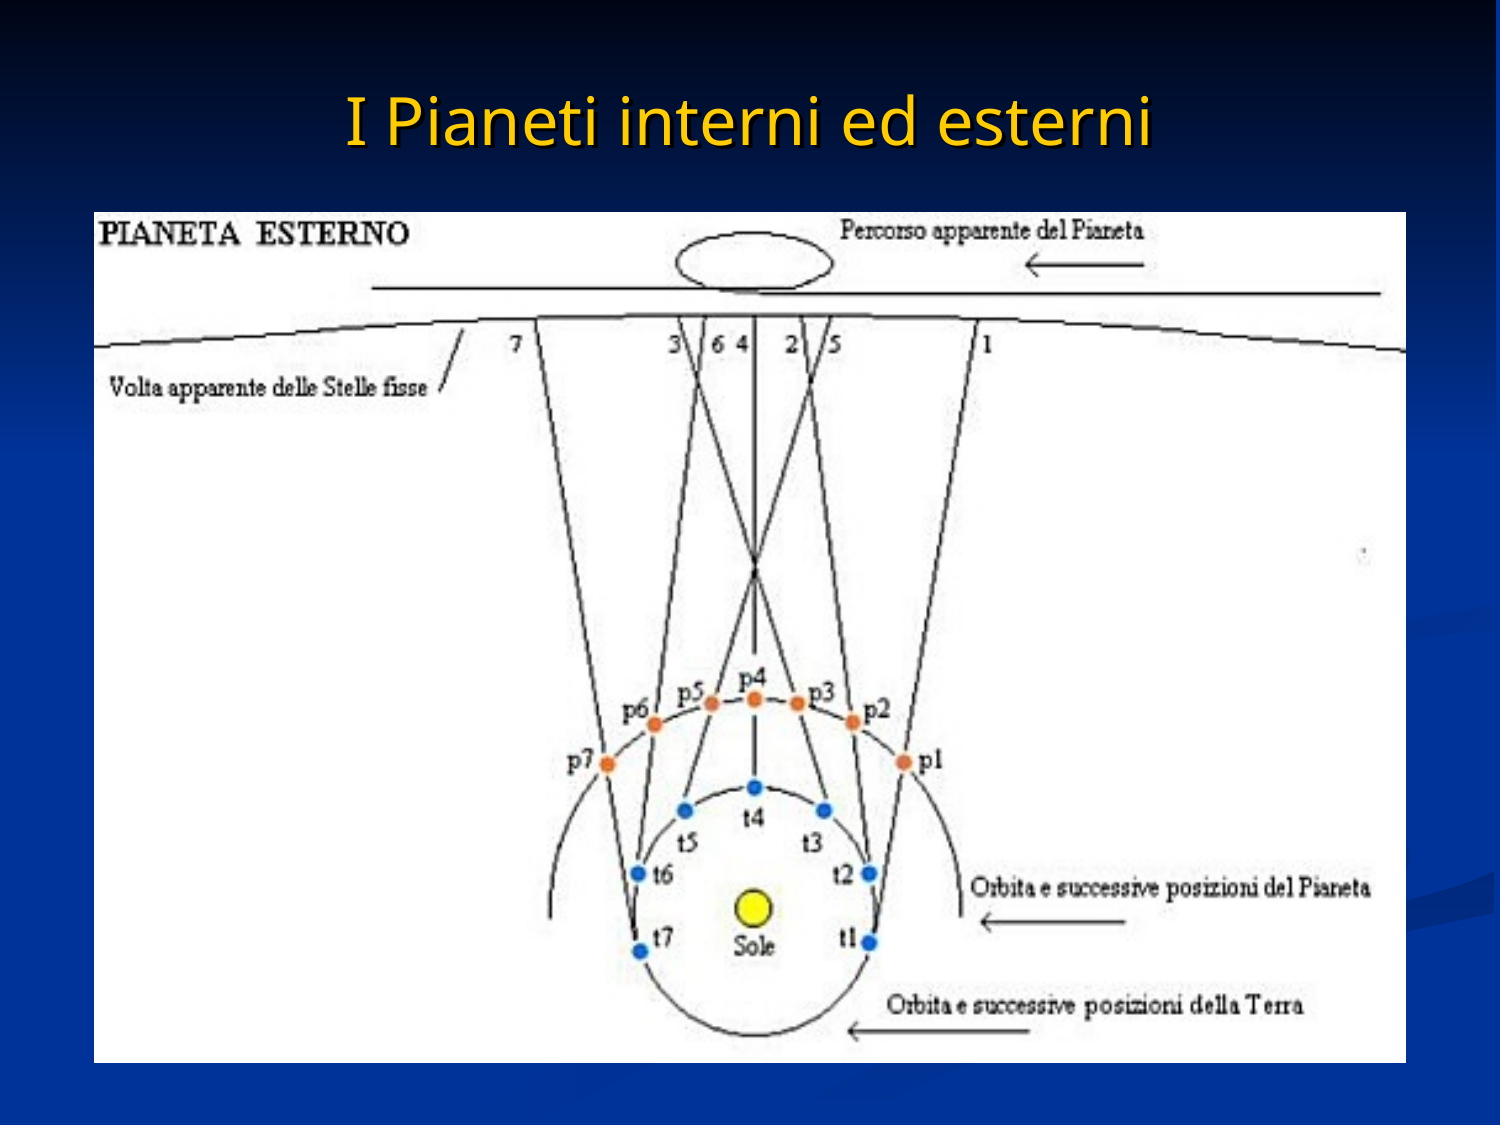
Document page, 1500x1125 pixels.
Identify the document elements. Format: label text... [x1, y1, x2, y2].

picture [94, 212, 1406, 1063]
text_box I Pianeti interni ed esterni [35, 70, 1465, 178]
